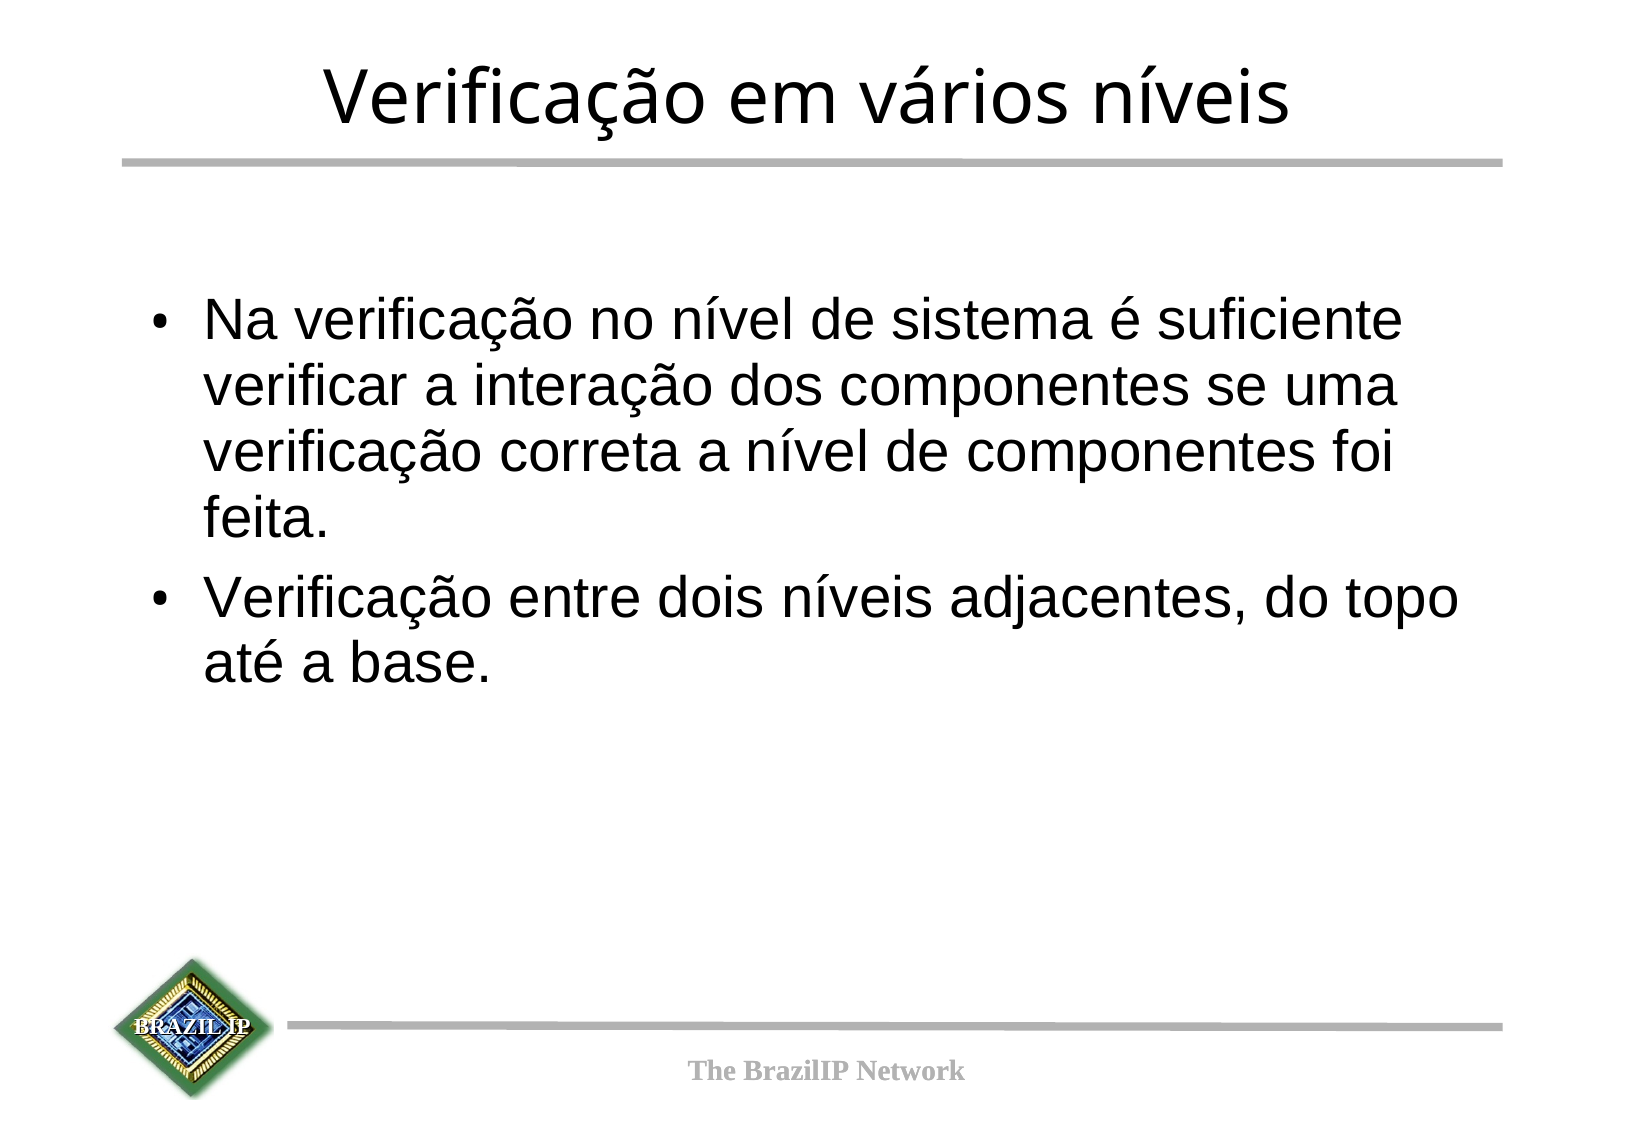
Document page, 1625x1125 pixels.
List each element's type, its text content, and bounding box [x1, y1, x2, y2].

list Na verificação no nível de sistema é suficiente verificar a interação dos componentes se uma verificação correta a nível de componentes foi feita. Verificação entre dois níveis adjacentes, do topo até a base. [135, 278, 1488, 943]
picture [108, 953, 274, 1100]
title Verificação em vários níveis [83, 0, 1533, 188]
